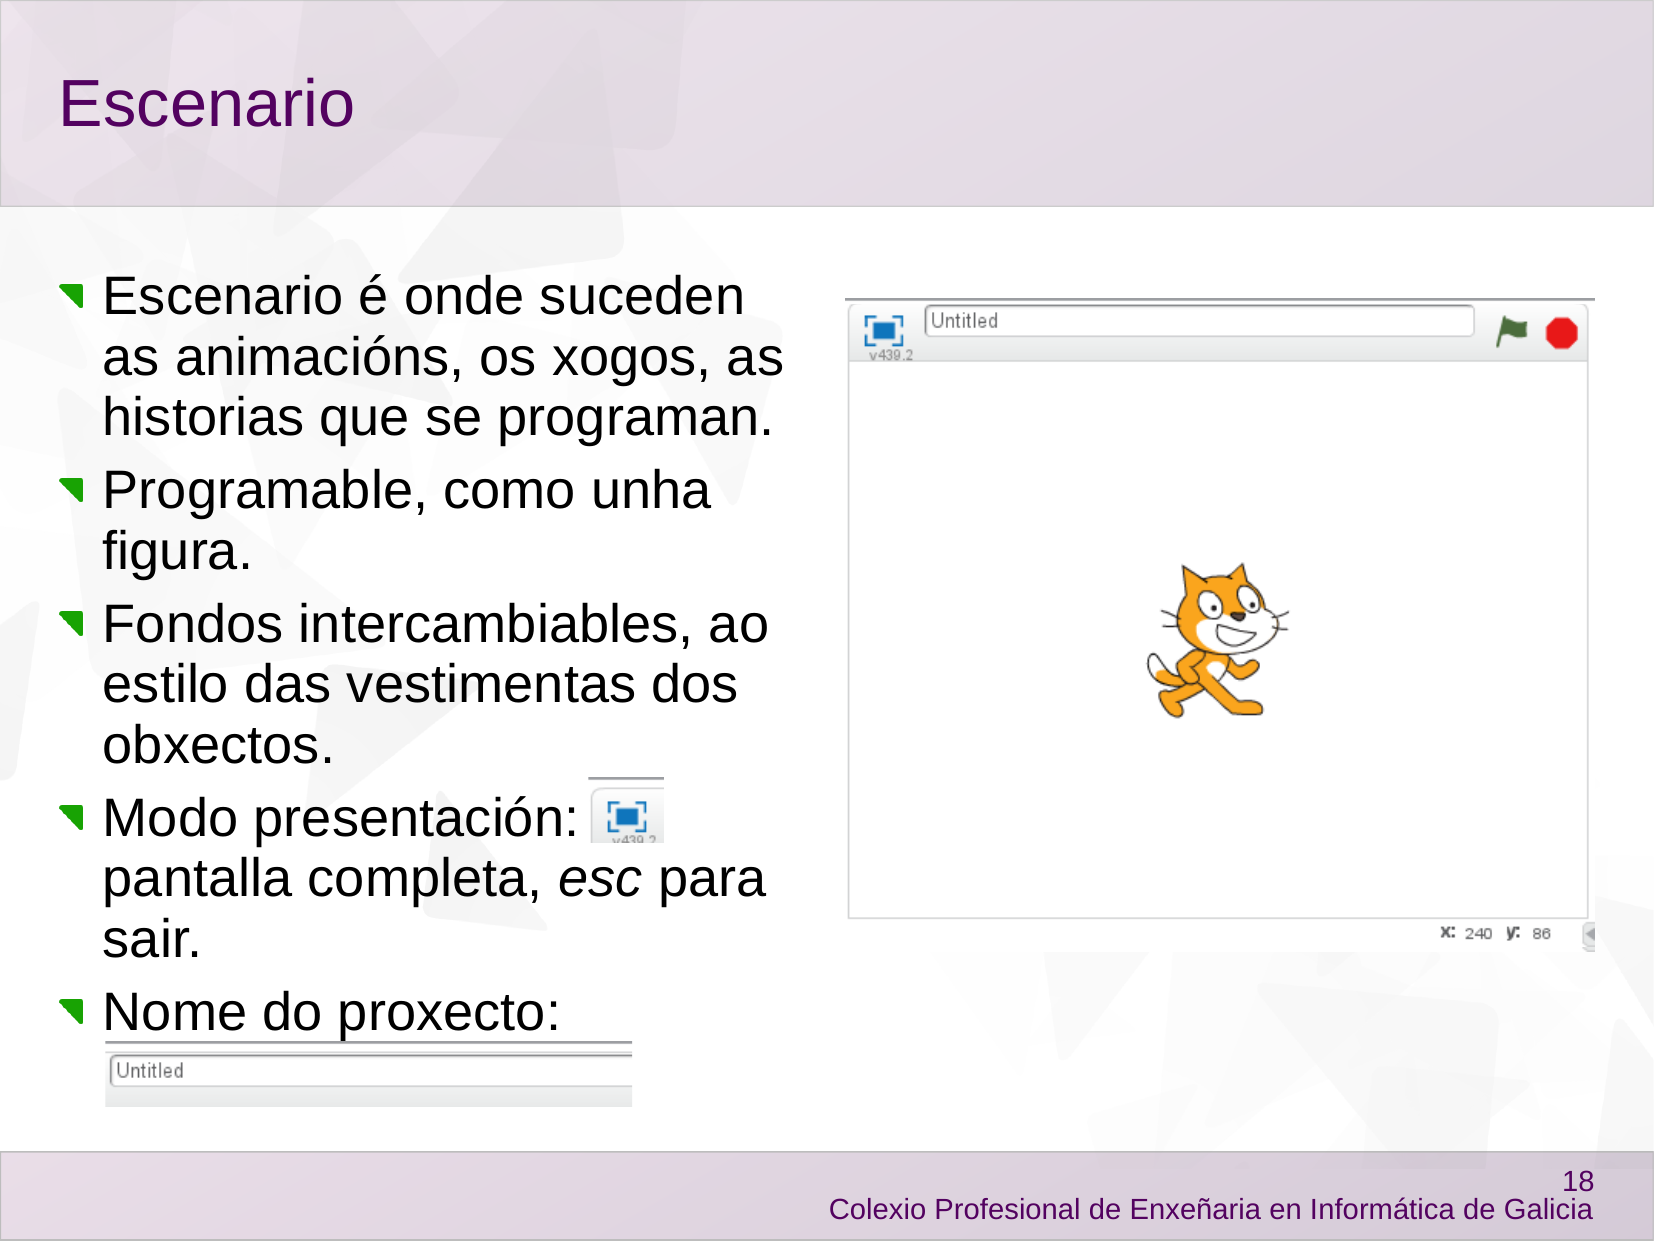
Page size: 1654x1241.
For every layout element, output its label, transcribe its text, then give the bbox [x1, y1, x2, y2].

picture [588, 777, 664, 843]
title Escenario [59, 29, 1595, 178]
list Escenario é onde suceden as animacións, os xogos, as historias que se programan. Programable, como unha figura. Fondos intercambiables, ao estilo das vestimentas dos obxectos. Modo presentación: pantalla completa, esc para sair. Nome do proxecto: [59, 265, 809, 1045]
picture [105, 1041, 633, 1107]
picture [845, 298, 1654, 1169]
picture [0, 0, 783, 931]
